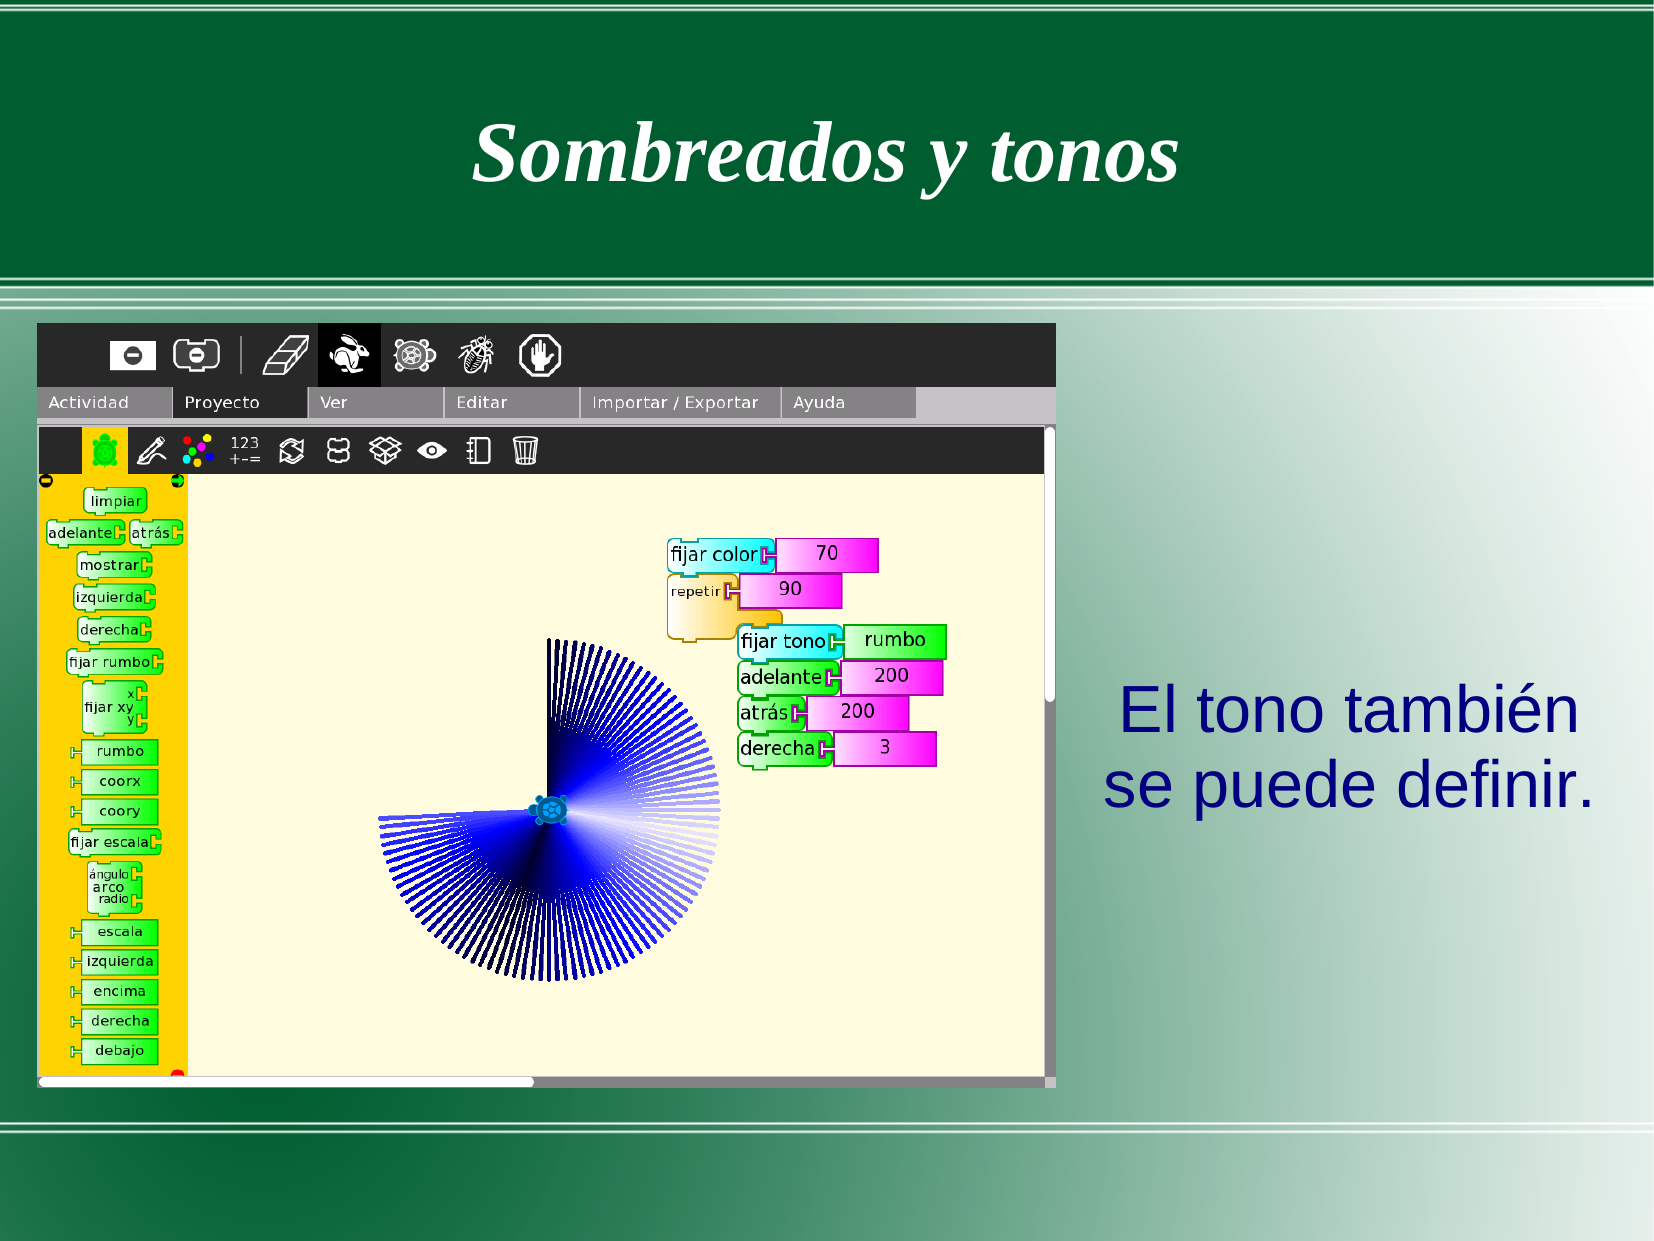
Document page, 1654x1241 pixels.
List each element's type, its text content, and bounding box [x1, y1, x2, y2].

subtitle El tono también se puede definir. [1087, 337, 1613, 1156]
picture [0, 0, 1654, 1241]
title Sombreados y tonos [82, 49, 1571, 257]
